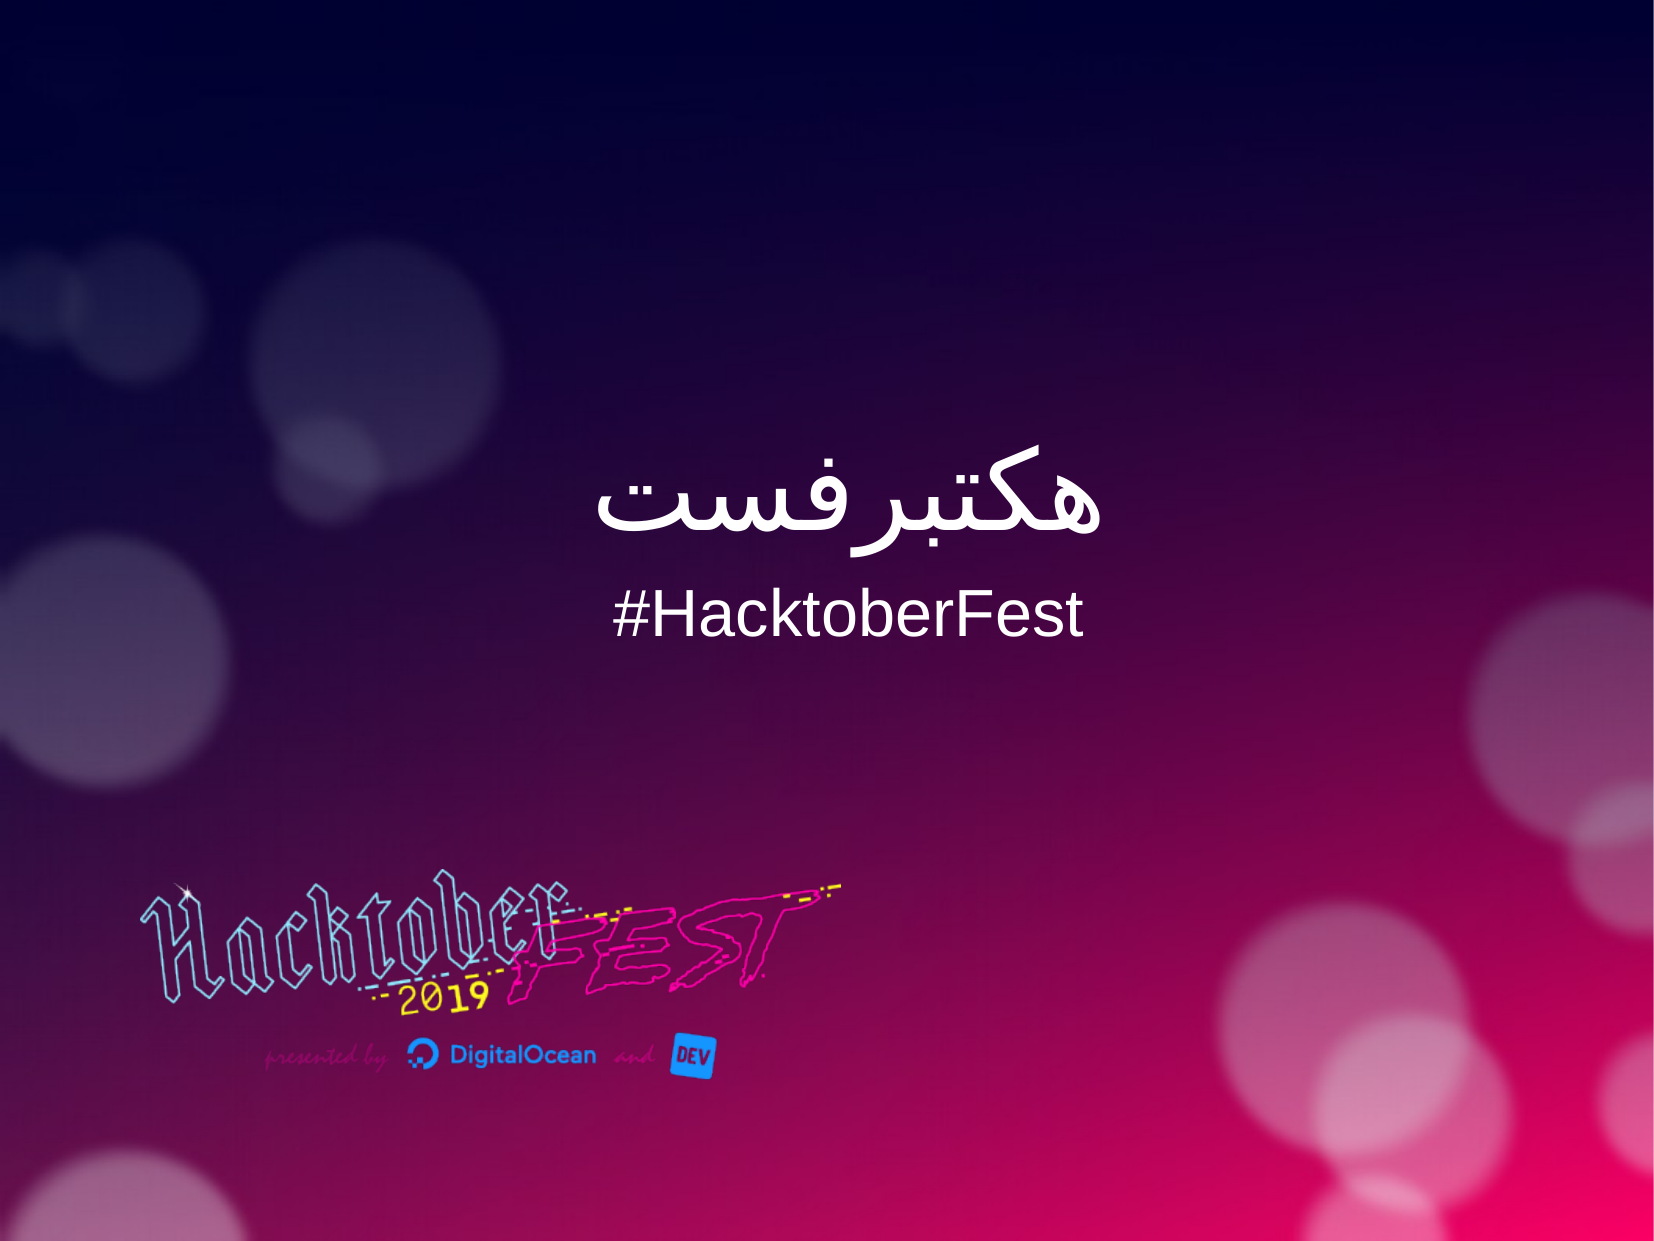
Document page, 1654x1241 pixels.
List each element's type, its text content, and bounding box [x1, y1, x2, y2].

subtitle هکتبرفست #HacktoberFest [105, 270, 1594, 811]
picture [0, 0, 1654, 1241]
